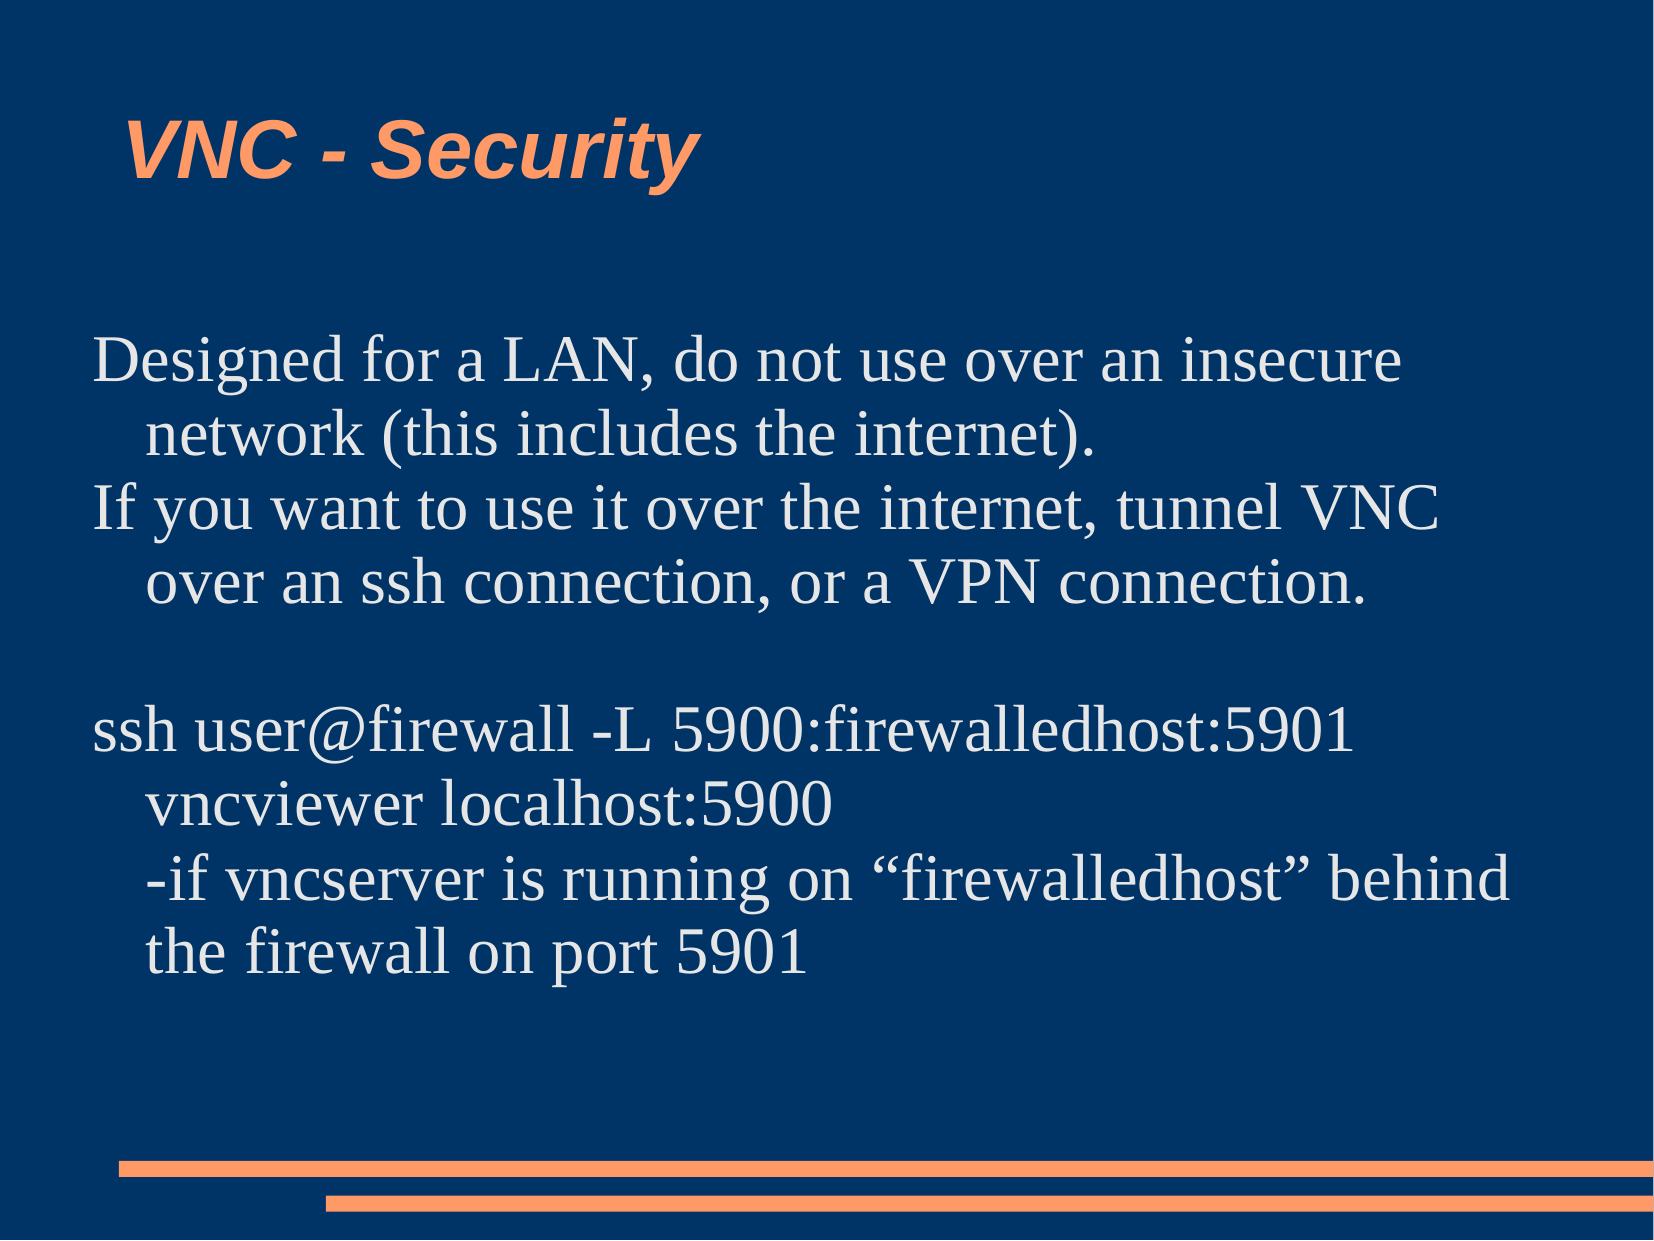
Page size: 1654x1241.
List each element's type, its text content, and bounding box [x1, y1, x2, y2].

list Designed for a LAN, do not use over an insecure network (this includes the internet). If you want to use it over the internet, tunnel VNC over an ssh connection, or a VPN connection. ssh user@firewall -L 5900:firewalledhost:5901 vncviewer localhost:5900 -if vncserver is running on “firewalledhost” behind the firewall on port 5901 [75, 322, 1561, 1133]
title VNC - Security [121, 46, 1534, 254]
